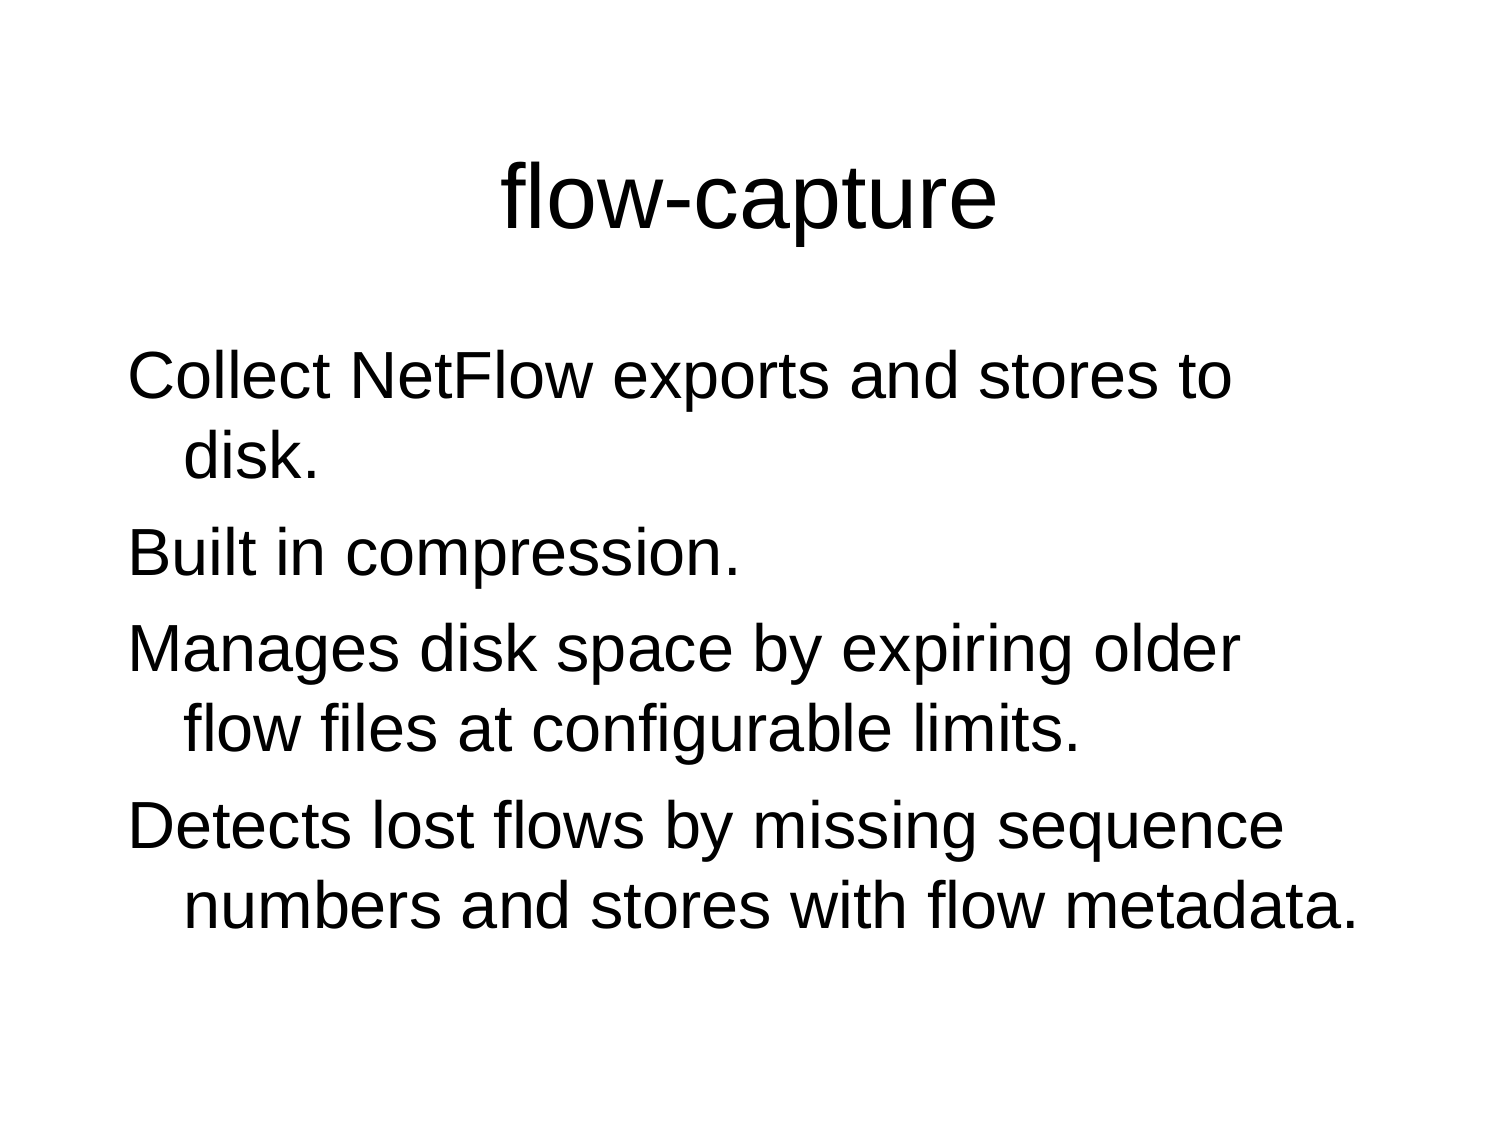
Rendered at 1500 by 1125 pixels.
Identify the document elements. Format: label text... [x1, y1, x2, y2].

title flow-capture [112, 99, 1388, 288]
list Collect NetFlow exports and stores to disk. Built in compression. Manages disk space by expiring older flow files at configurable limits. Detects lost flows by missing sequence numbers and stores with flow metadata. [112, 324, 1388, 1042]
